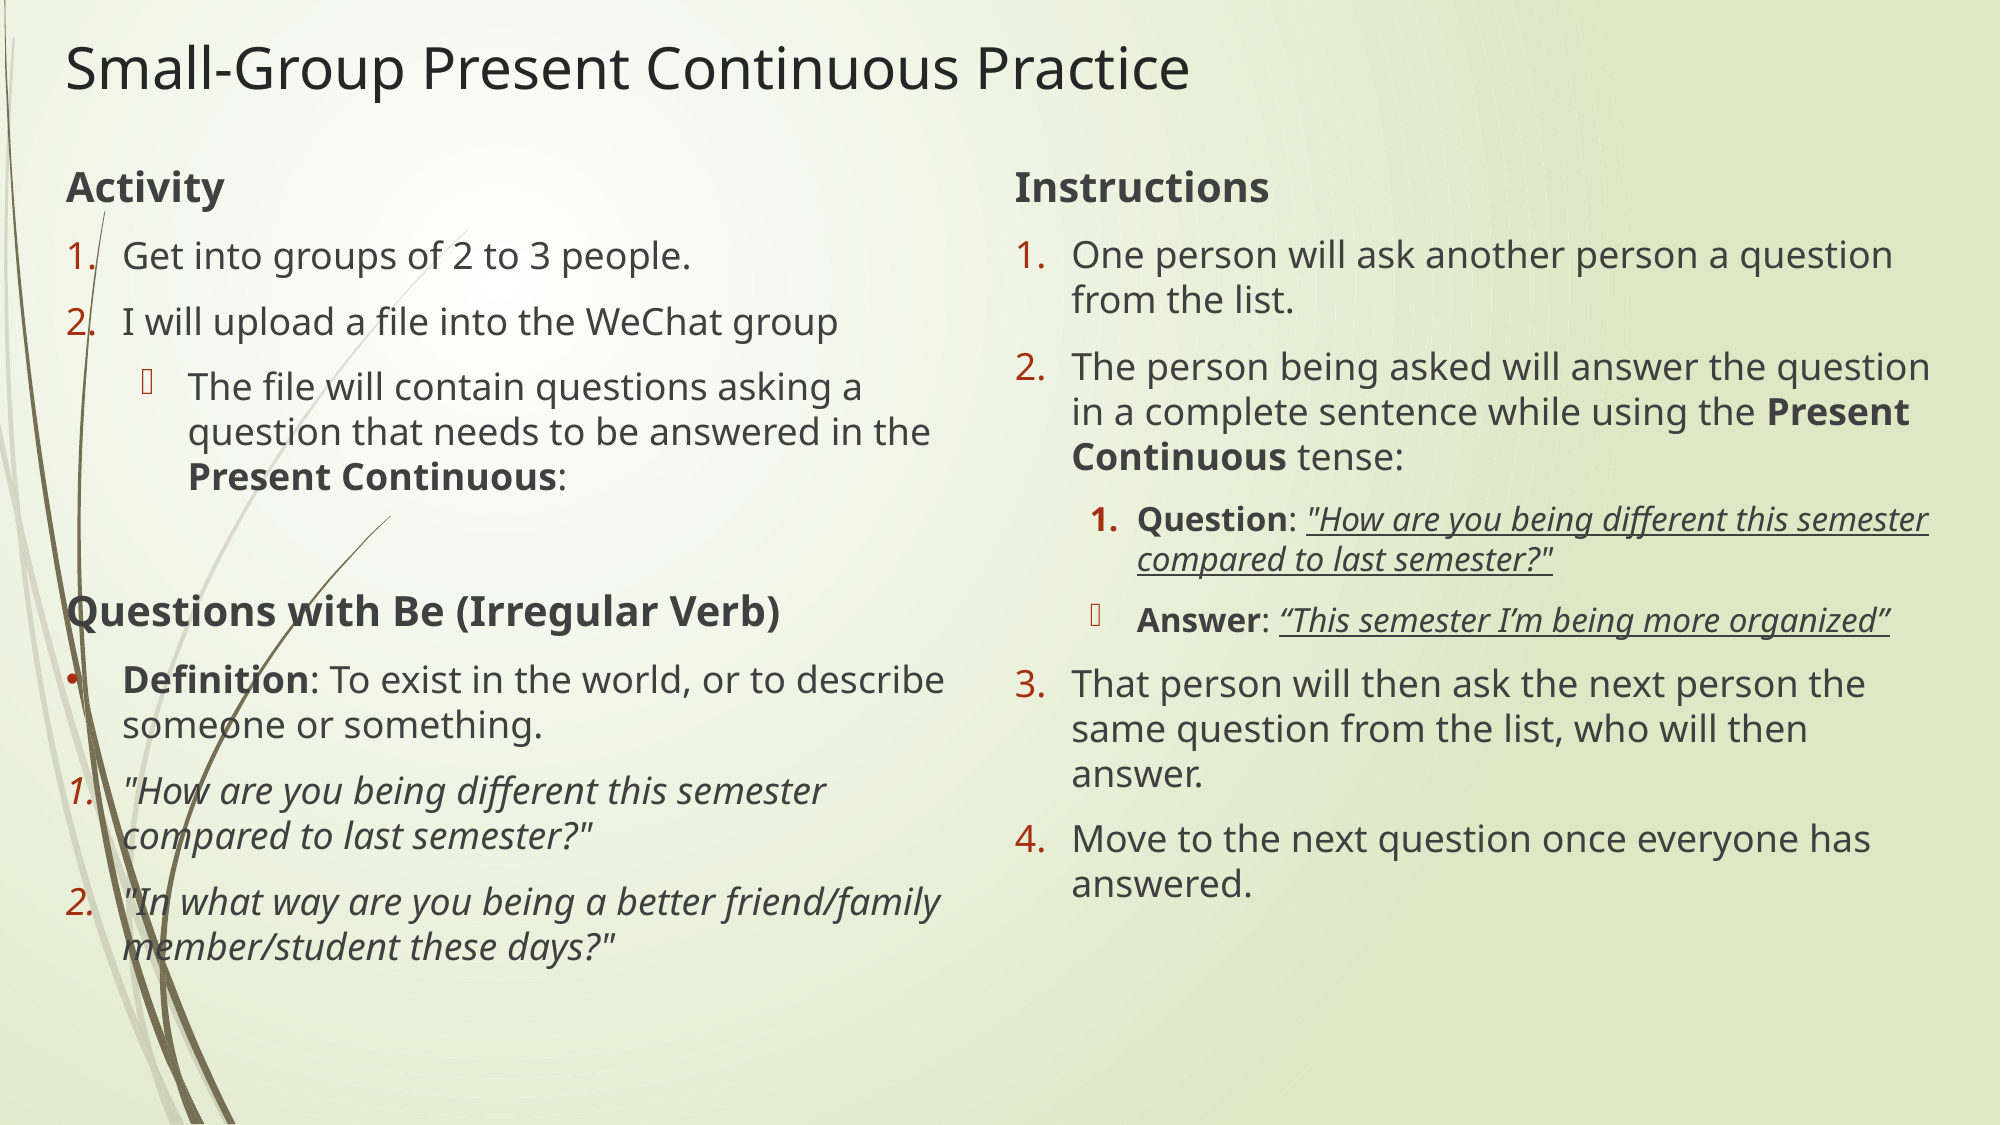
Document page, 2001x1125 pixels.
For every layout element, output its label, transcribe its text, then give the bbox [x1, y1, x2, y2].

list Activity Get into groups of 2 to 3 people. I will upload a file into the WeChat group The file will contain questions asking a question that needs to be answered in the Present Continuous: Questions with Be (Irregular Verb) Definition: To exist in the world, or to describe someone or something. "How are you being different this semester compared to last semester?" "In what way are you being a better friend/family member/student these days?" [50, 153, 999, 1064]
title Small-Group Present Continuous Practice [50, 23, 1950, 153]
text_box Instructions One person will ask another person a question from the list. The person being asked will answer the question in a complete sentence while using the Present Continuous tense: Question: "How are you being different this semester compared to last semester?" Answer: “This semester I’m being more organized” That person will then ask the next person the same question from the list, who will then answer. Move to the next question once everyone has answered. [999, 153, 1950, 1064]
